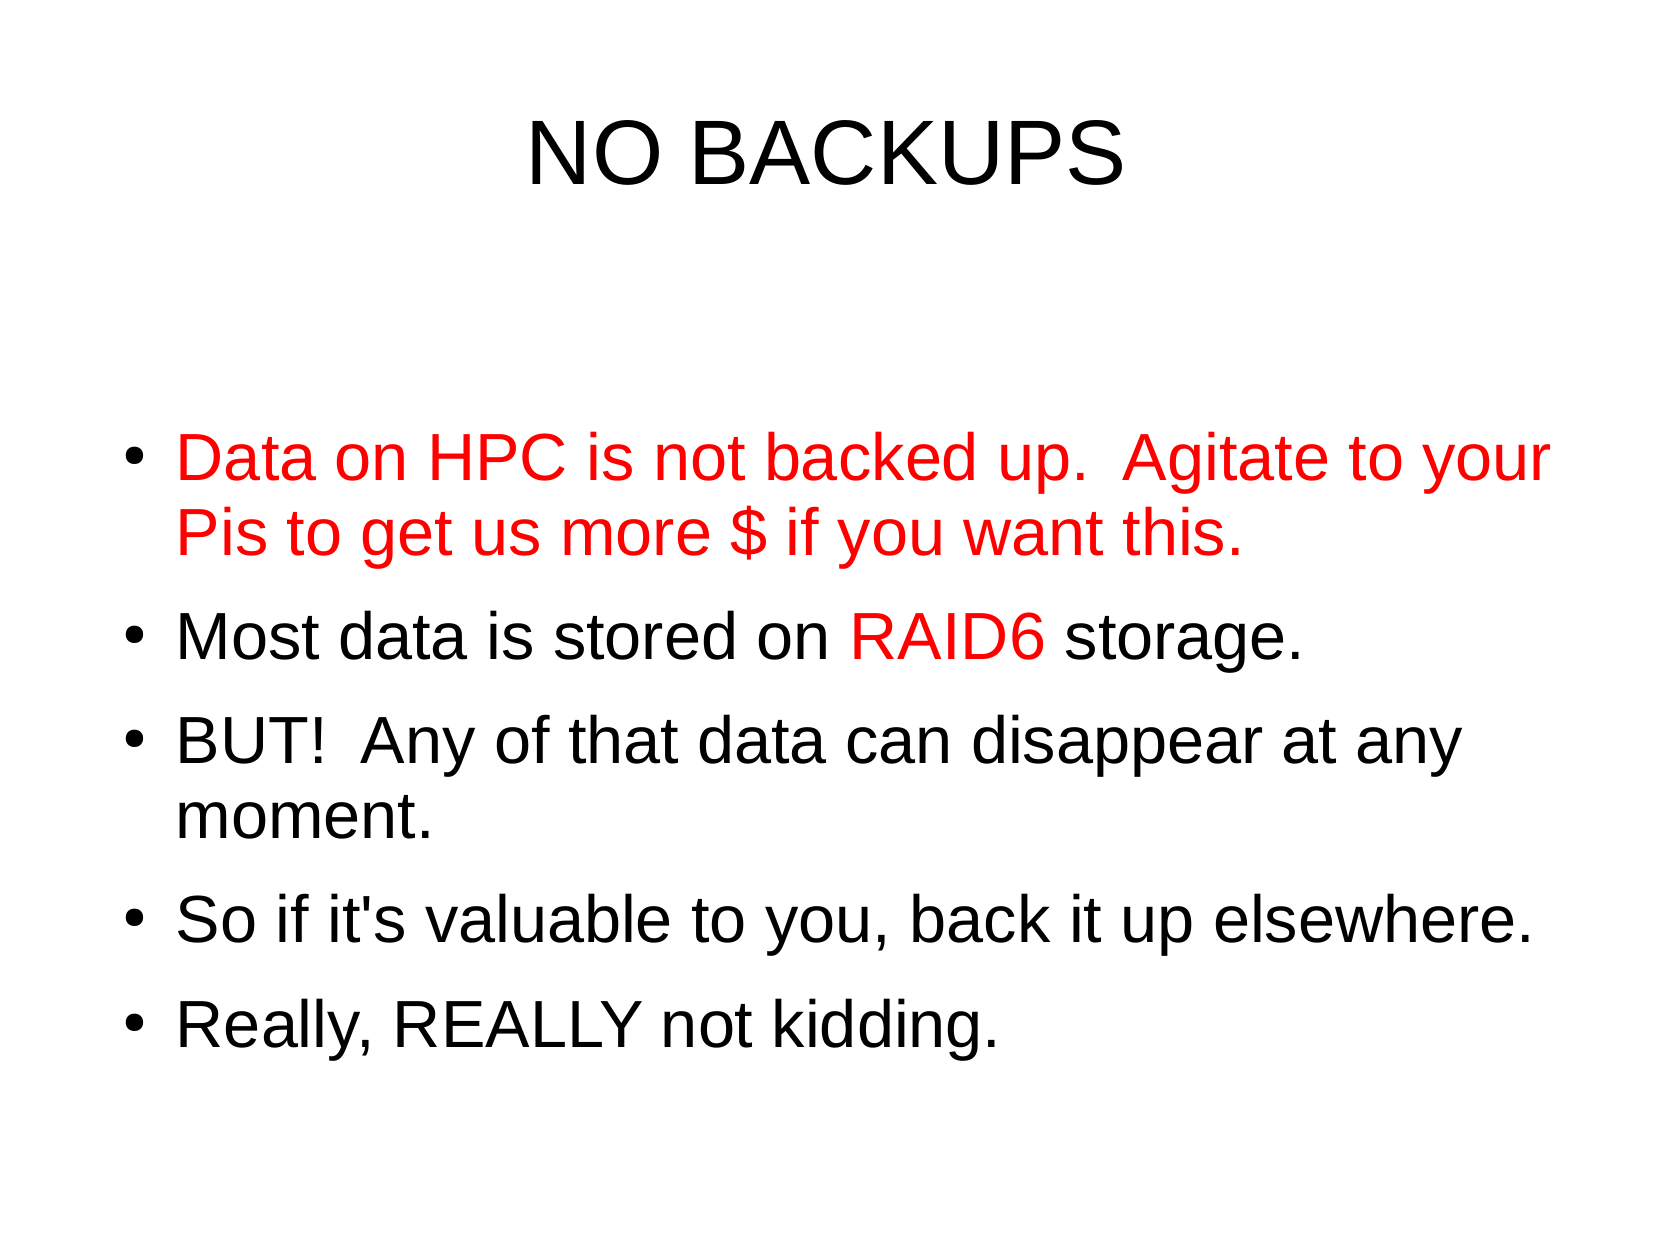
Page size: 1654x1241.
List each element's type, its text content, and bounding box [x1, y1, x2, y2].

list Data on HPC is not backed up. Agitate to your Pis to get us more $ if you want this. Most data is stored on RAID6 storage. BUT! Any of that data can disappear at any moment. So if it's valuable to you, back it up elsewhere. Really, REALLY not kidding. [104, 420, 1561, 1140]
title NO BACKUPS [82, 49, 1571, 257]
